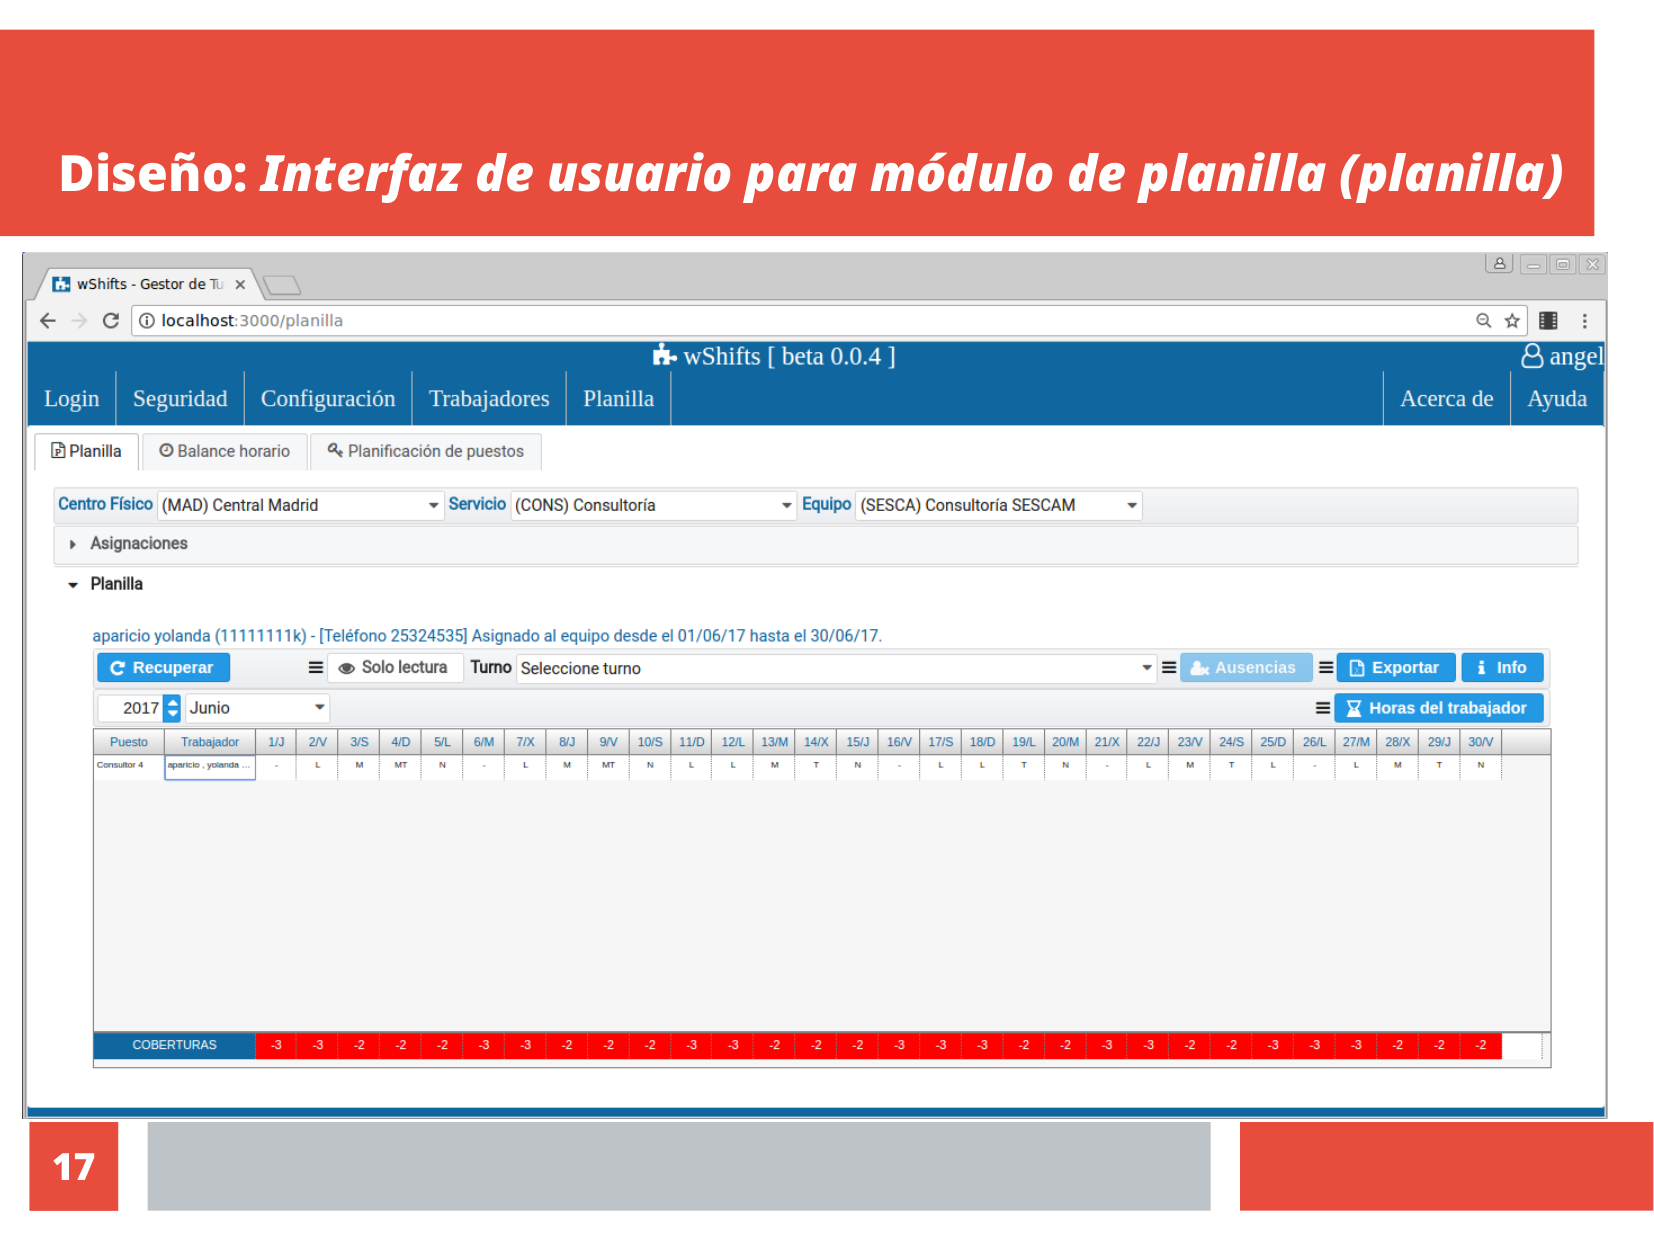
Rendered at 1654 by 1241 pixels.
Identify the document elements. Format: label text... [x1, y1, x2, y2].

picture [22, 252, 1608, 1119]
title Diseño: Interfaz de usuario para módulo de planilla (planilla) [59, 59, 1595, 207]
